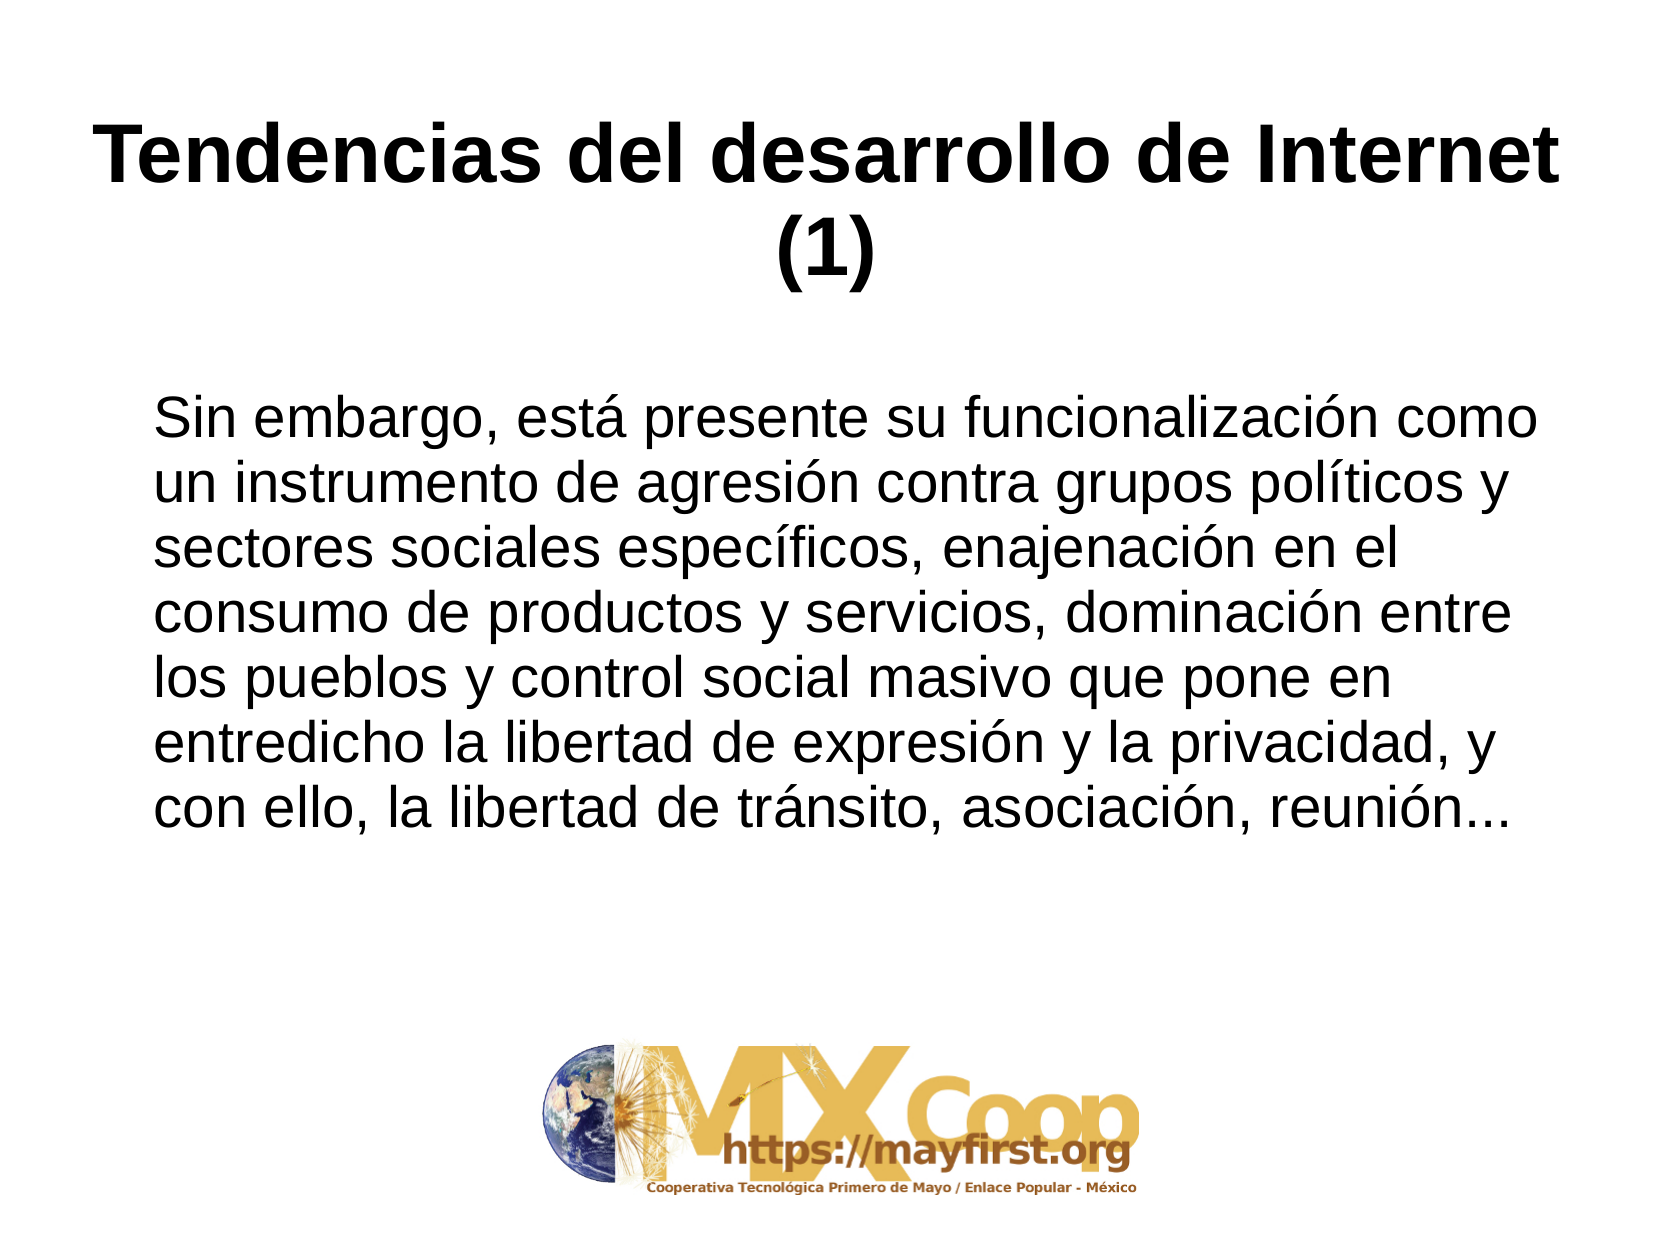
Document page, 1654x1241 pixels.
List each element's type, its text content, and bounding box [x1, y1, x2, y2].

picture [538, 1034, 1139, 1195]
list Sin embargo, está presente su funcionalización como un instrumento de agresión contra grupos políticos y sectores sociales específicos, enajenación en el consumo de productos y servicios, dominación entre los pueblos y control social masivo que pone en entredicho la libertad de expresión y la privacidad, y con ello, la libertad de tránsito, asociación, reunión... [82, 384, 1571, 863]
title Tendencias del desarrollo de Internet (1) [82, 96, 1571, 304]
